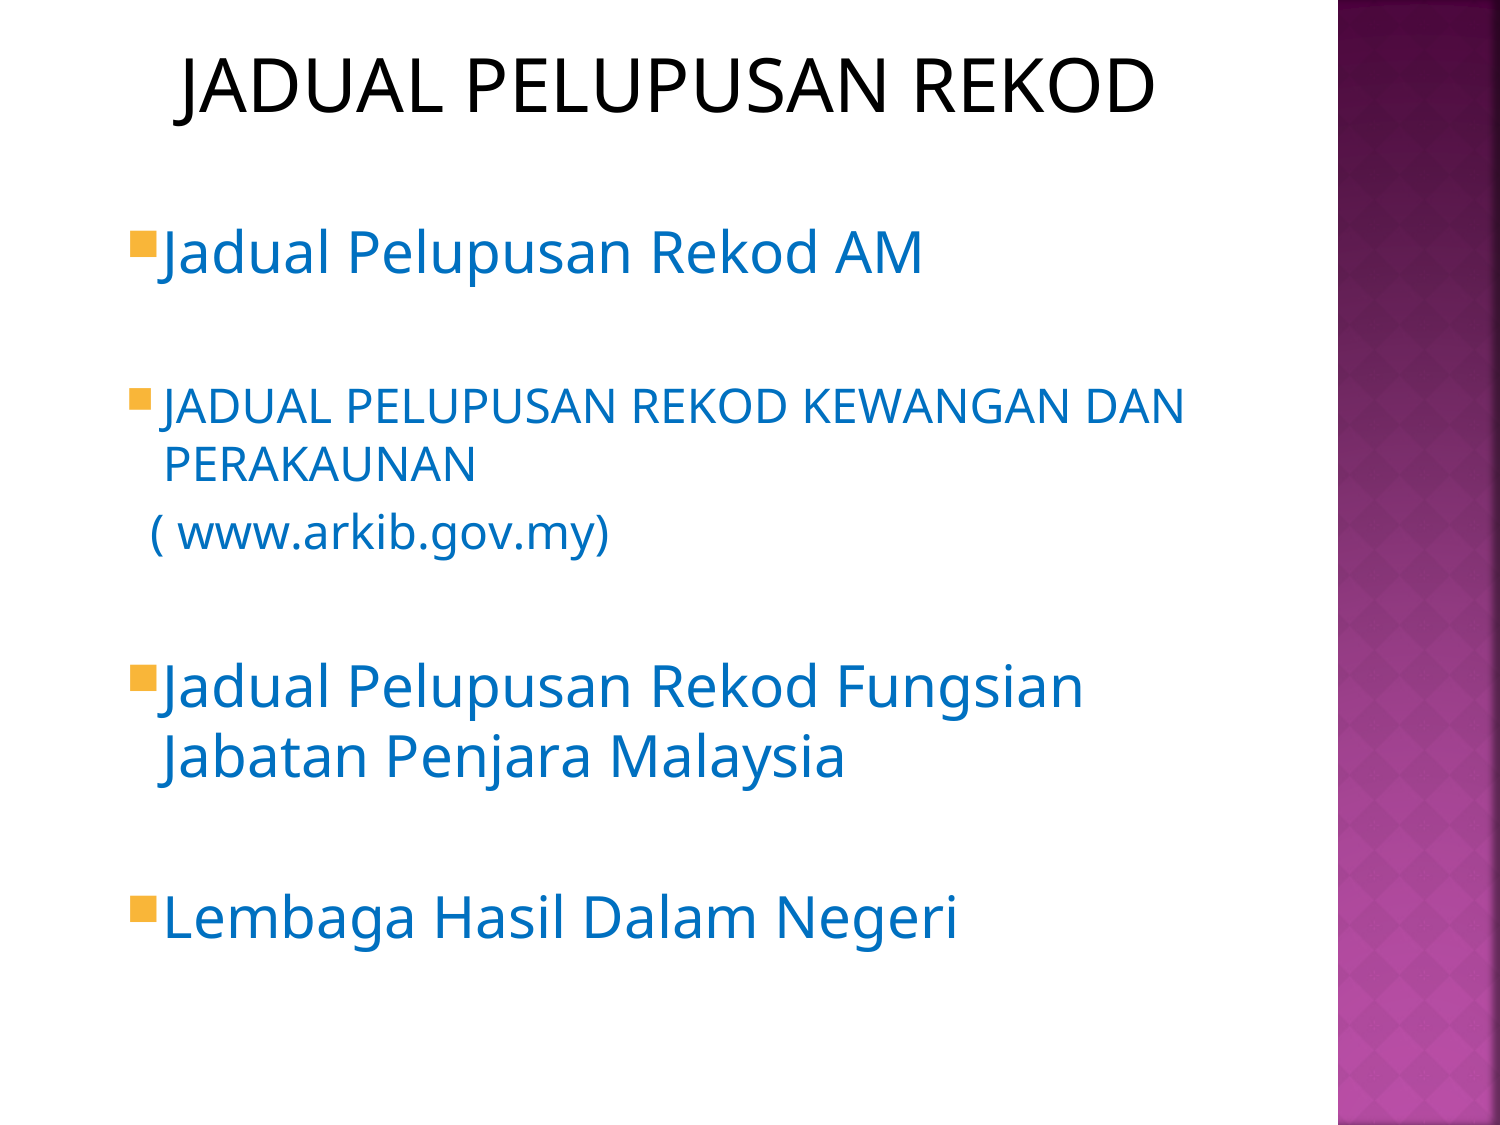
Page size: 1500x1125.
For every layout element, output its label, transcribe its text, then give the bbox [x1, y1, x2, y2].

picture [1338, 0, 1500, 1125]
list JADUAL PELUPUSAN REKOD Jadual Pelupusan Rekod AM JADUAL PELUPUSAN REKOD KEWANGAN DAN PERAKAUNAN ( www.arkib.gov.my) Jadual Pelupusan Rekod Fungsian Jabatan Penjara Malaysia Lembaga Hasil Dalam Negeri [62, 29, 1291, 1081]
